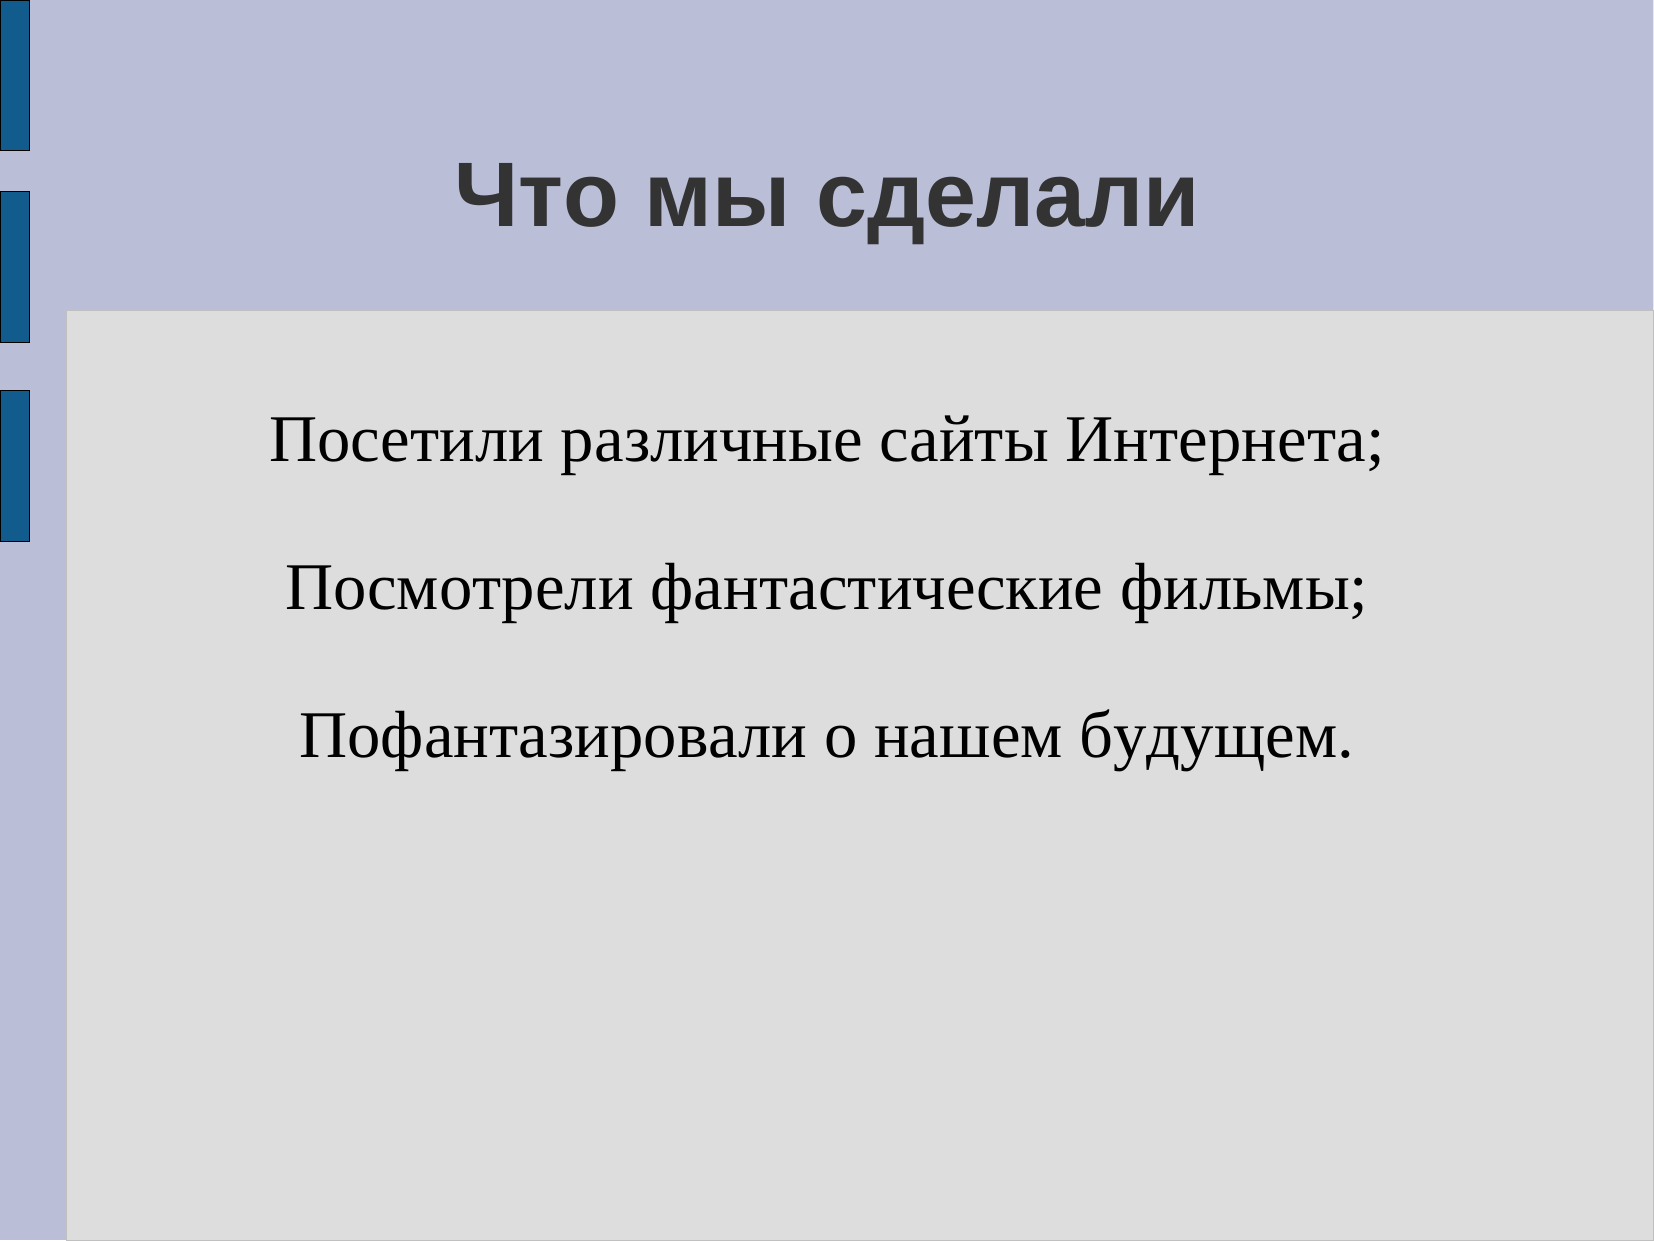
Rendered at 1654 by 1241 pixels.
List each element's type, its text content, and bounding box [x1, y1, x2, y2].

title Что мы сделали [121, 91, 1534, 299]
subtitle Посетили различные сайты Интернета; Посмотрели фантастические фильмы; Пофантазировали о нашем будущем. [121, 344, 1534, 1127]
